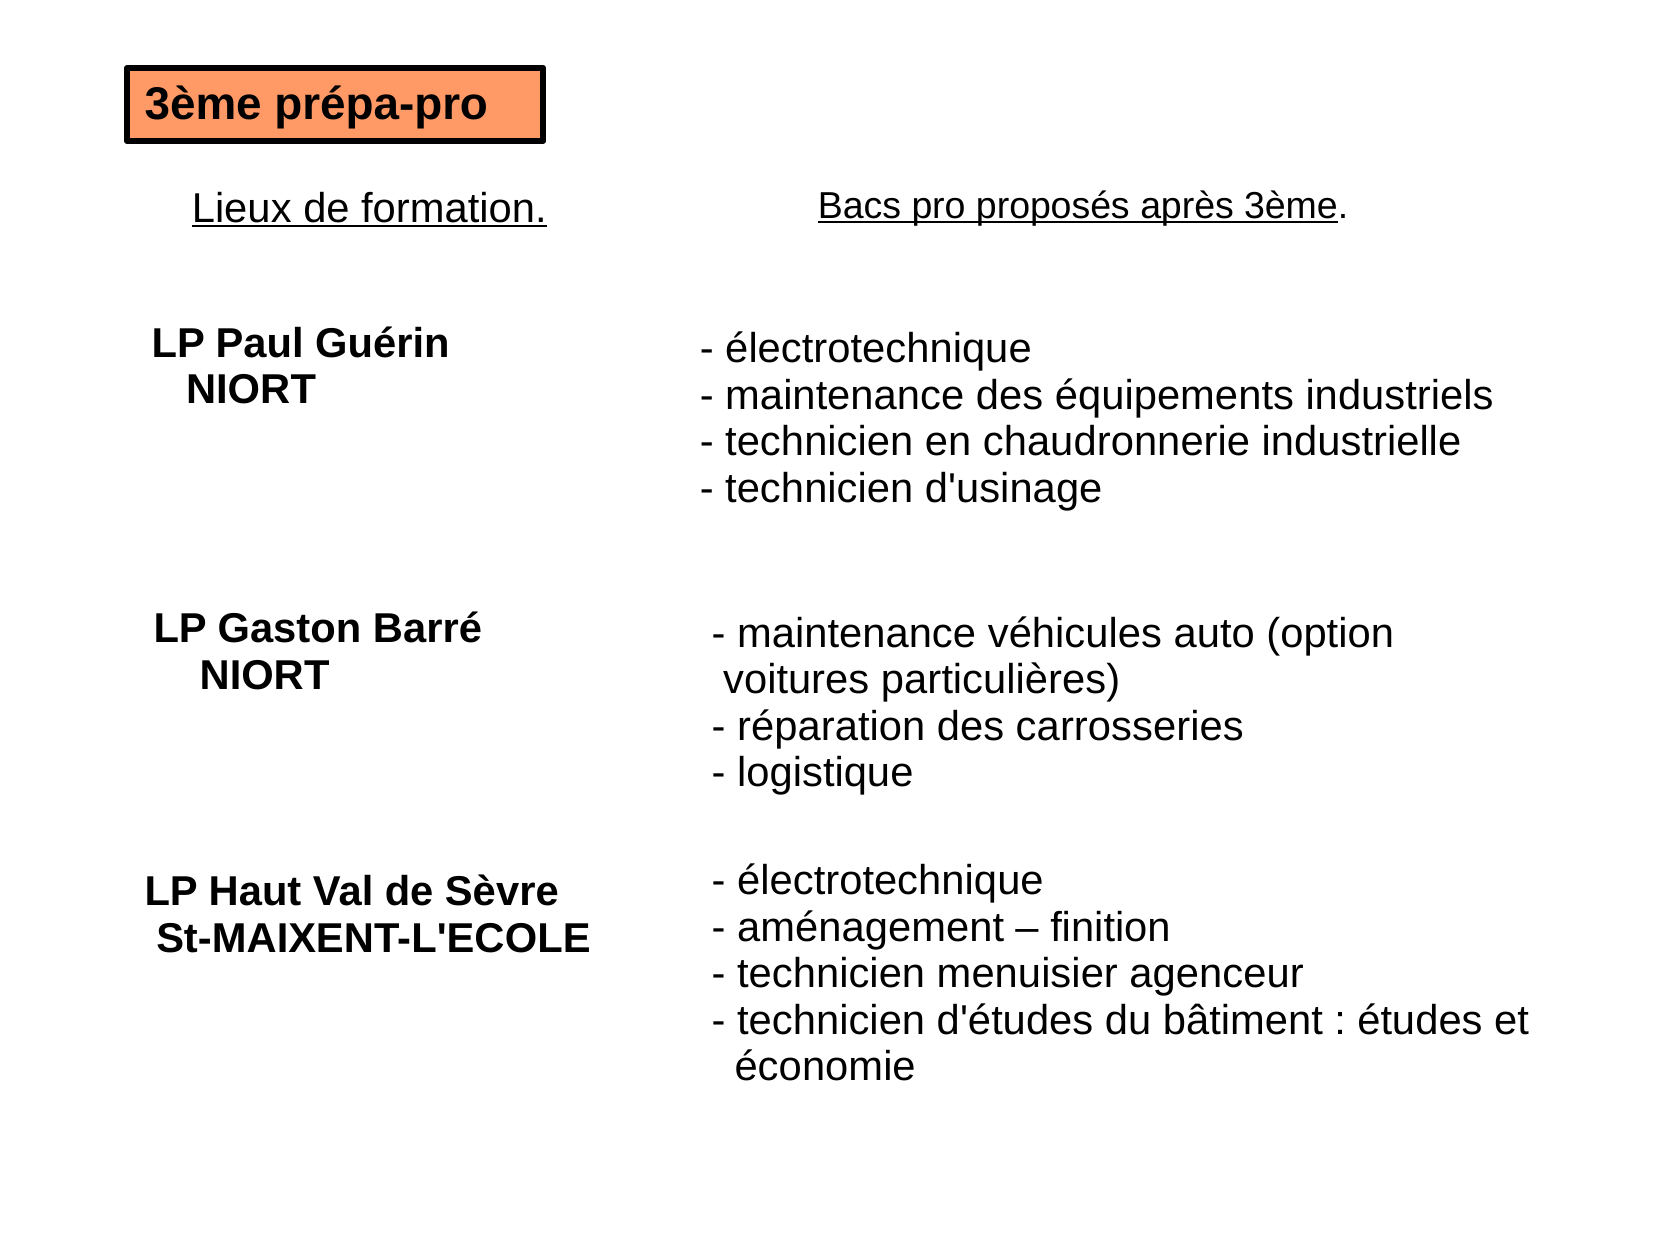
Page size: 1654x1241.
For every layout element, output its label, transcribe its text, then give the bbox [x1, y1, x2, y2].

text_box 3ème prépa-pro [126, 67, 544, 141]
text_box Bacs pro proposés après 3ème. [803, 177, 1382, 235]
text_box Lieux de formation. [177, 177, 579, 239]
text_box LP Paul Guérin NIORT [136, 311, 492, 422]
text_box - maintenance véhicules auto (option voitures particulières) - réparation des carrosseries - logistique [696, 602, 1548, 805]
text_box LP Gaston Barré NIORT [138, 597, 529, 708]
text_box - électrotechnique - maintenance des équipements industriels - technicien en chaudronnerie industrielle - technicien d'usinage [685, 317, 1565, 520]
text_box - électrotechnique - aménagement – finition - technicien menuisier agenceur - technicien d'études du bâtiment : études et économie [696, 849, 1560, 1099]
text_box LP Haut Val de Sèvre St-MAIXENT-L'ECOLE [129, 860, 615, 971]
